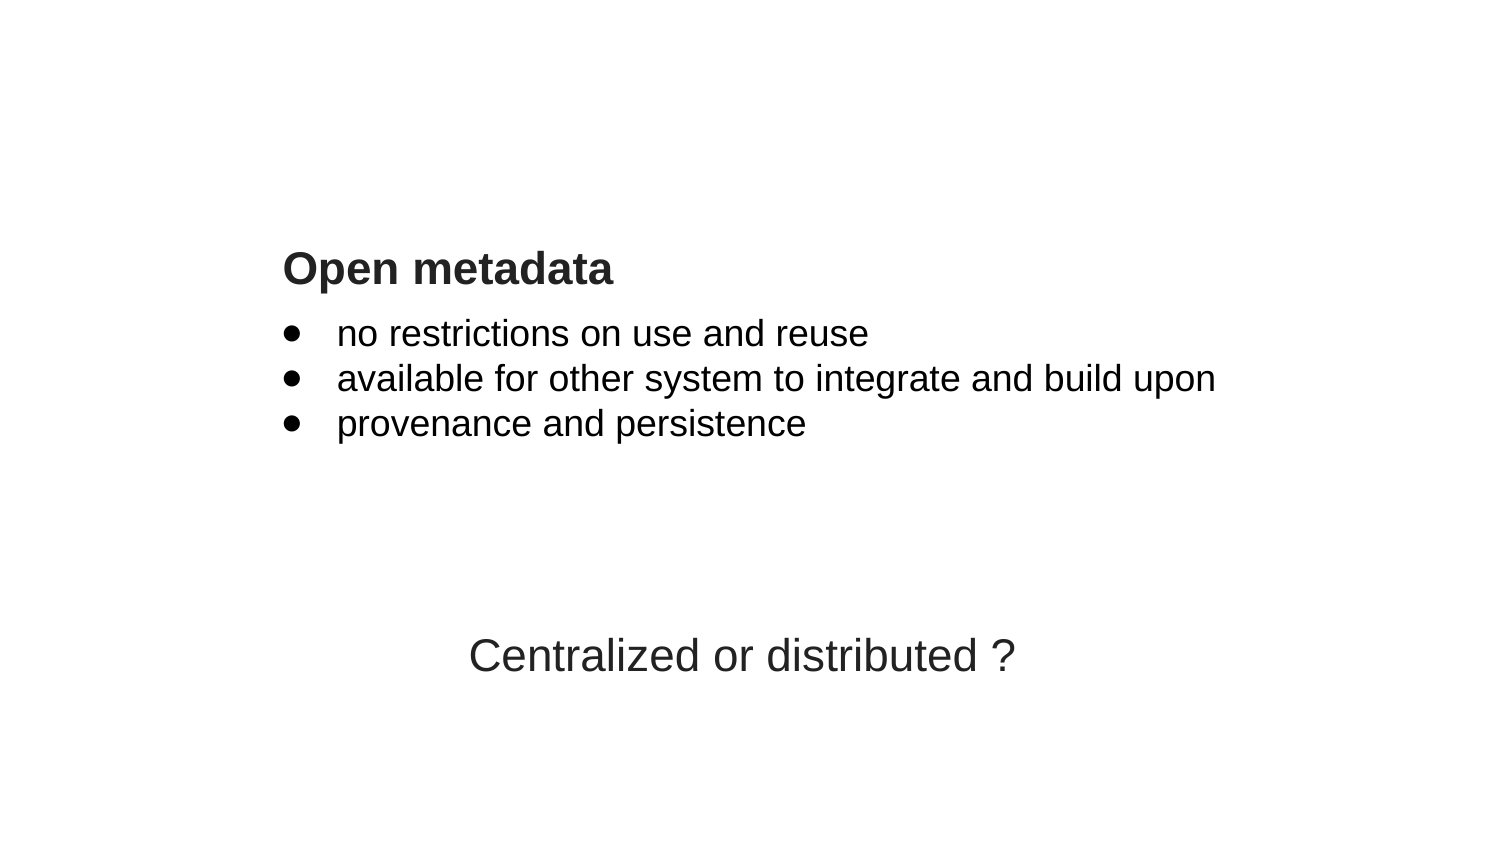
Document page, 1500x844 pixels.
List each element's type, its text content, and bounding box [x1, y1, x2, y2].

text_box Open metadata [267, 223, 1336, 294]
text_box Centralized or distributed ? [142, 611, 1356, 696]
text_box no restrictions on use and reuse available for other system to integrate and build upon provenance and persistence [246, 294, 1404, 460]
